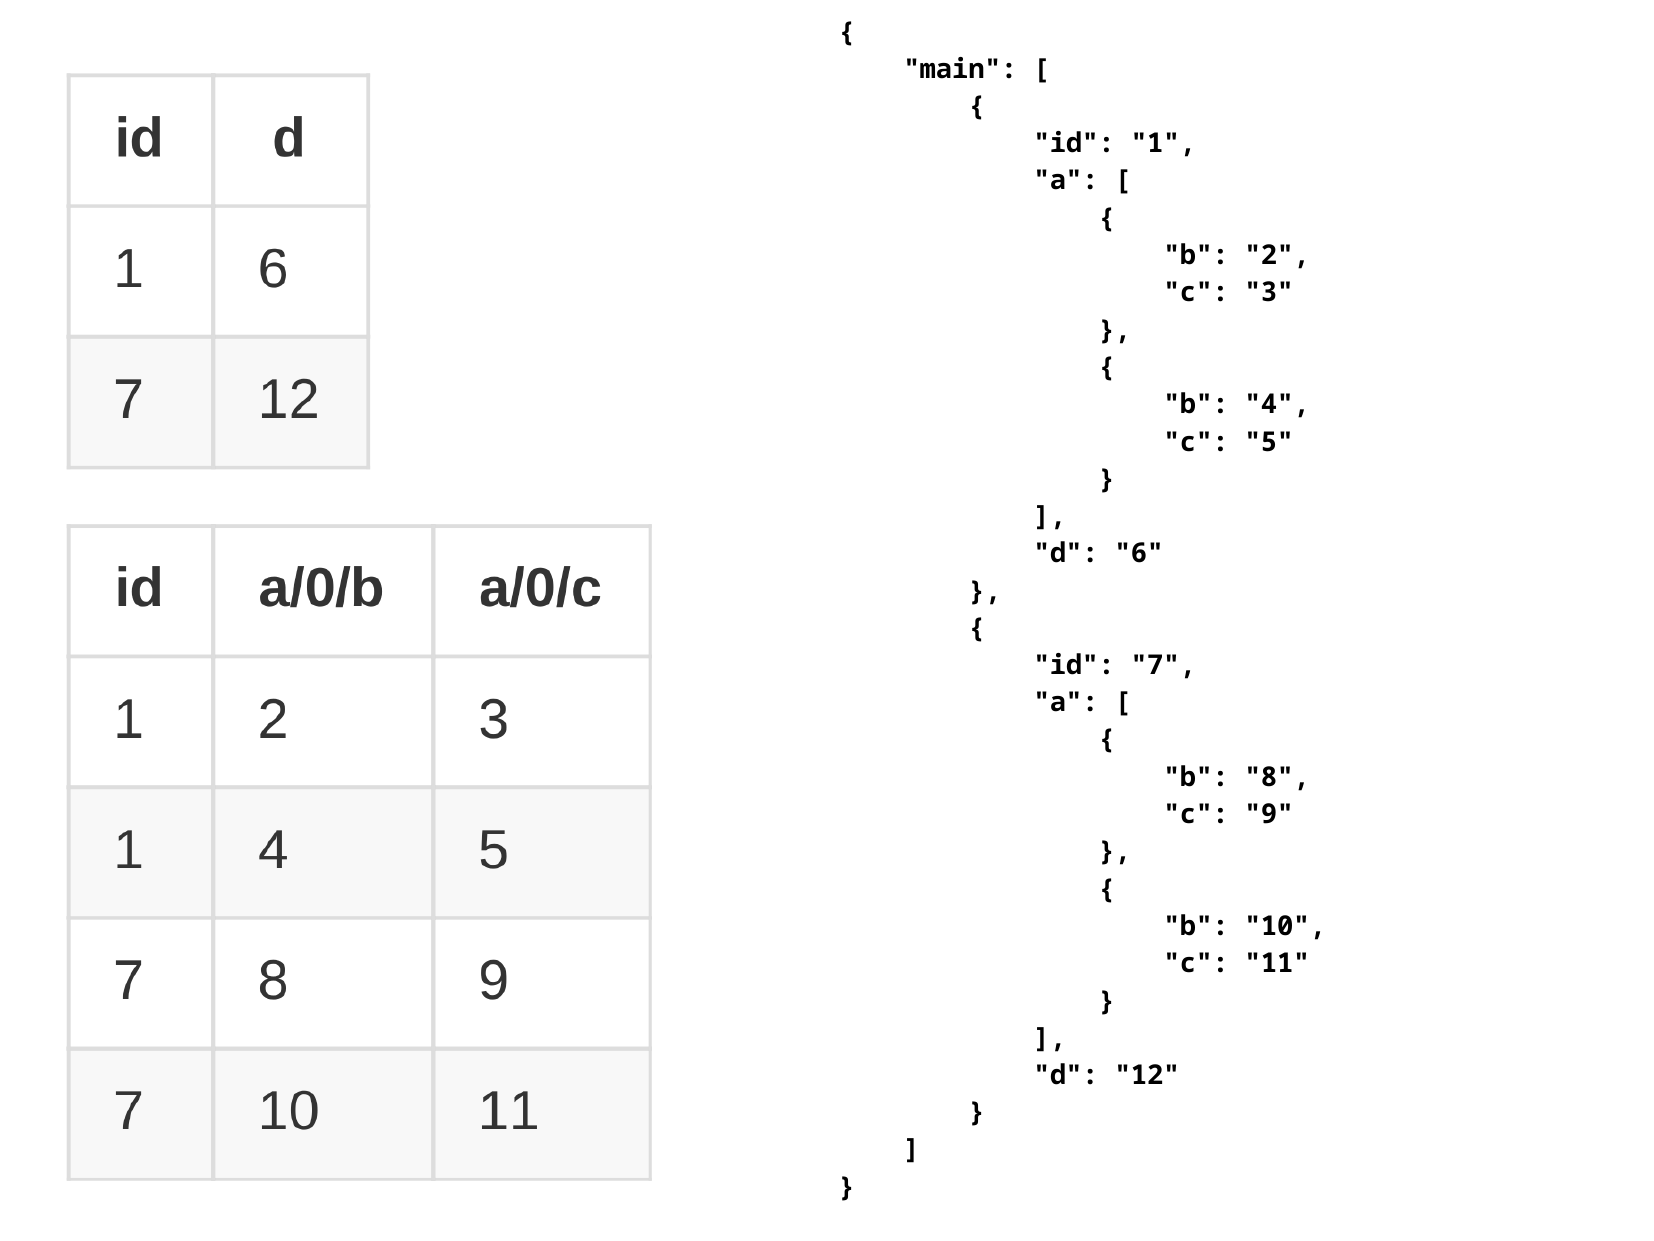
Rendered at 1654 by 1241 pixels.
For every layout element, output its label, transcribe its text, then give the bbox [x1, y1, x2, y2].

picture [37, 64, 686, 1195]
list { "main": [ { "id": "1", "a": [ { "b": "2", "c": "3" }, { "b": "4", "c": "5" } ], "d": "6" }, { "id": "7", "a": [ { "b": "8", "c": "9" }, { "b": "10", "c": "11" } ], "d": "12" } ] } [838, 11, 1642, 1229]
